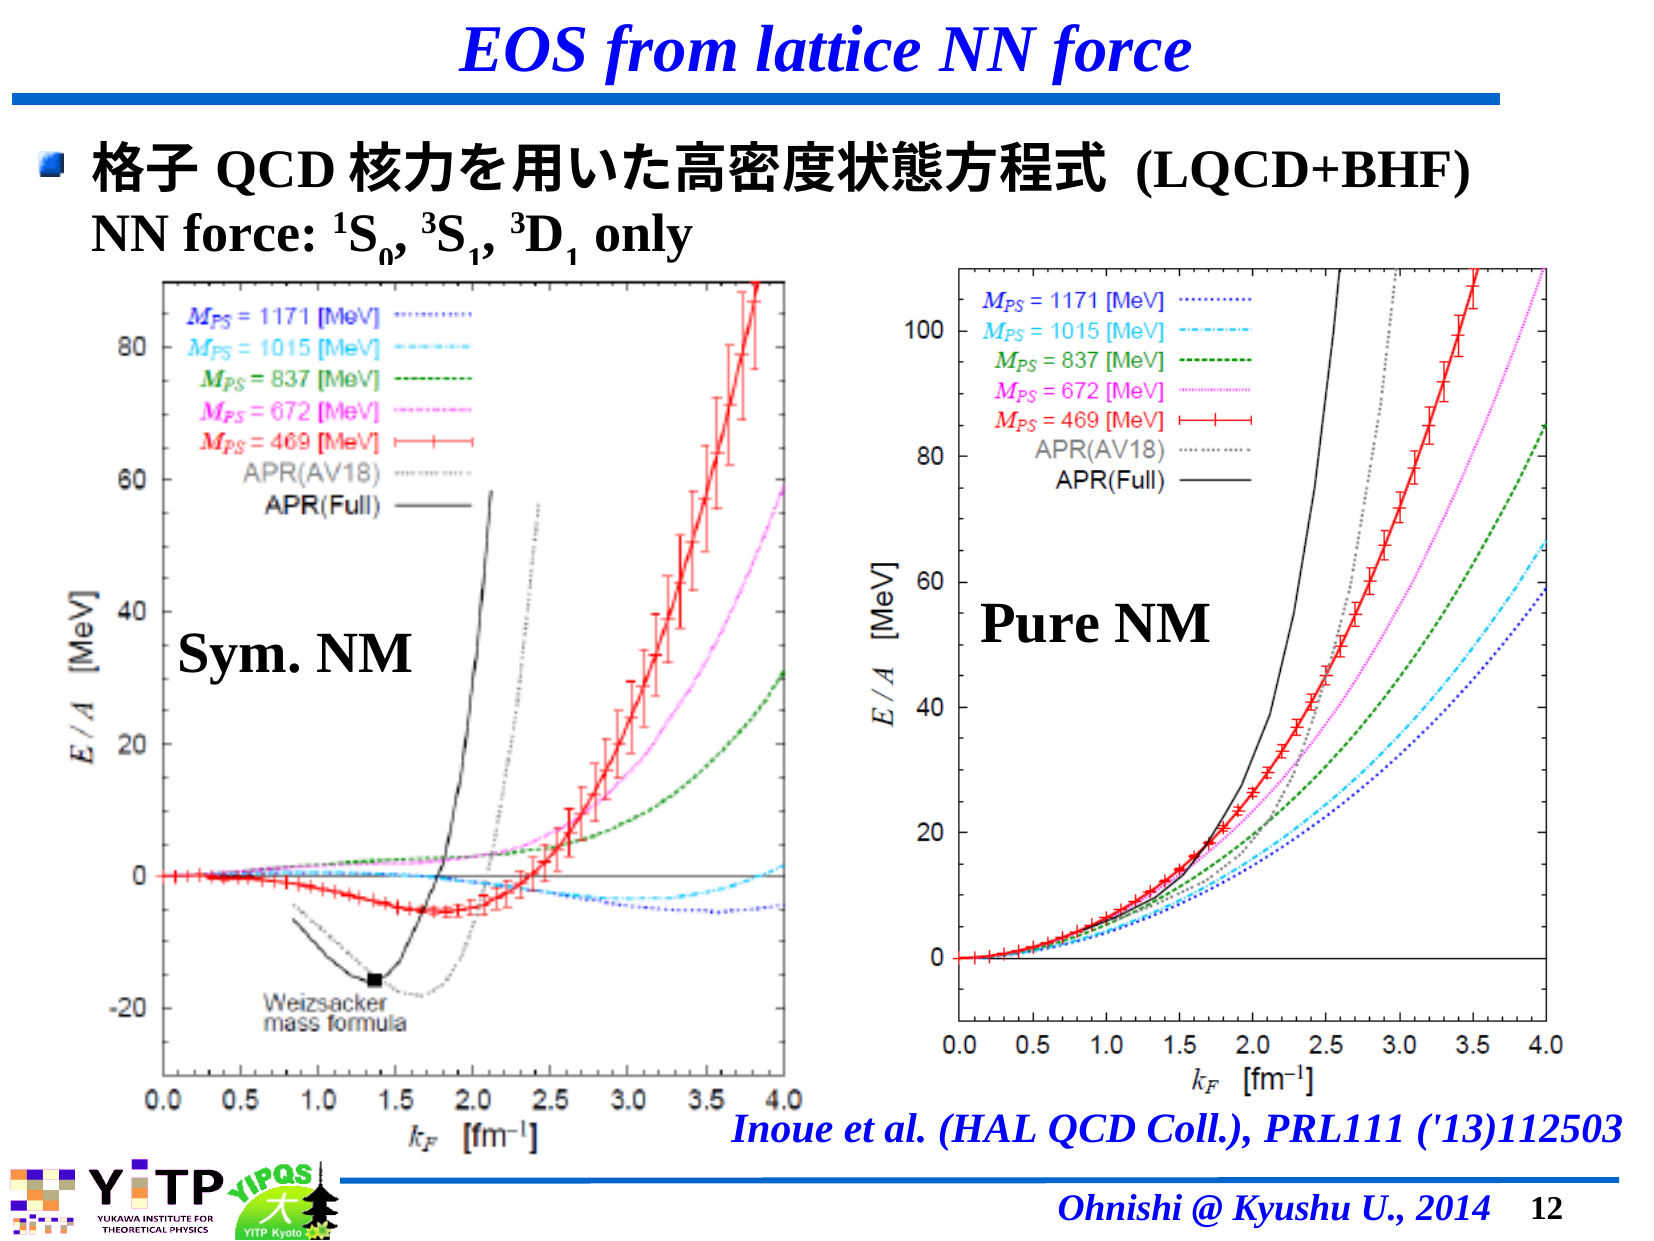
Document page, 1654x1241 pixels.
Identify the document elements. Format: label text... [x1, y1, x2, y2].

title EOS from lattice NN force [0, 0, 1654, 99]
text_box Sym. NM [177, 620, 414, 686]
picture [0, 265, 827, 1241]
text_box Inoue et al. (HAL QCD Coll.), PRL111 ('13)112503 [731, 1104, 1625, 1152]
picture [856, 247, 1595, 1107]
text_box Pure NM [980, 590, 1212, 657]
list 格子QCD核力を用いた高密度状態方程式 (LQCD+BHF) NN force: 1S0, 3S1, 3D1 only [20, 124, 1621, 1137]
